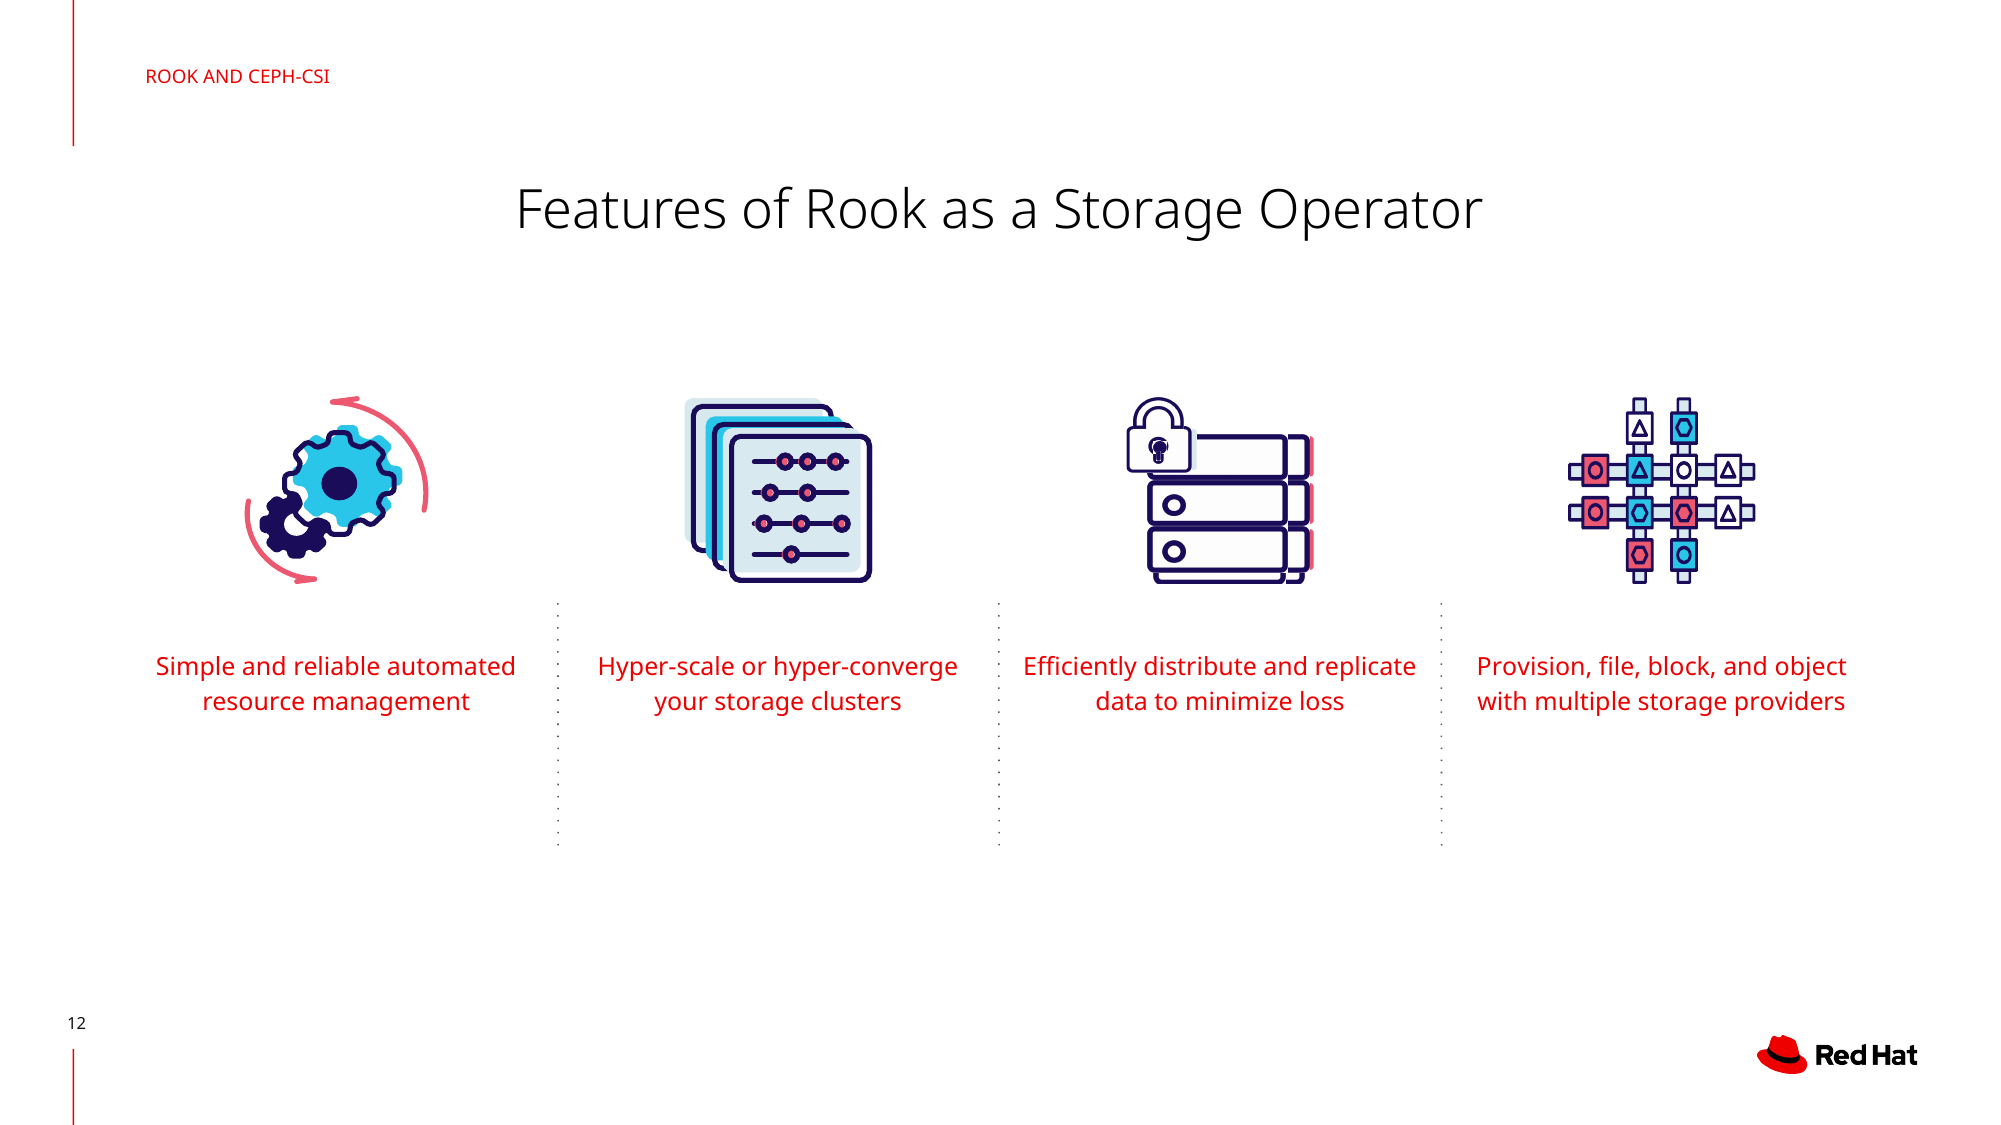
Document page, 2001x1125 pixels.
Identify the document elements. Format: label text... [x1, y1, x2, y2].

subtitle ROOK AND CEPH-CSI [73, 9, 918, 143]
text_box Hyper-scale or hyper-converge your storage clusters [578, 652, 979, 716]
picture [1568, 396, 1756, 584]
picture [684, 396, 873, 584]
picture [1757, 1035, 1918, 1074]
text_box Efficiently distribute and replicate data to minimize loss [1020, 652, 1420, 716]
text_box Provision, file, block, and object with multiple storage providers [1462, 652, 1862, 716]
picture [1126, 396, 1315, 584]
text_box Simple and reliable automated resource management [136, 652, 537, 716]
picture [242, 396, 431, 584]
title Features of Rook as a Storage Operator [287, 155, 1713, 315]
